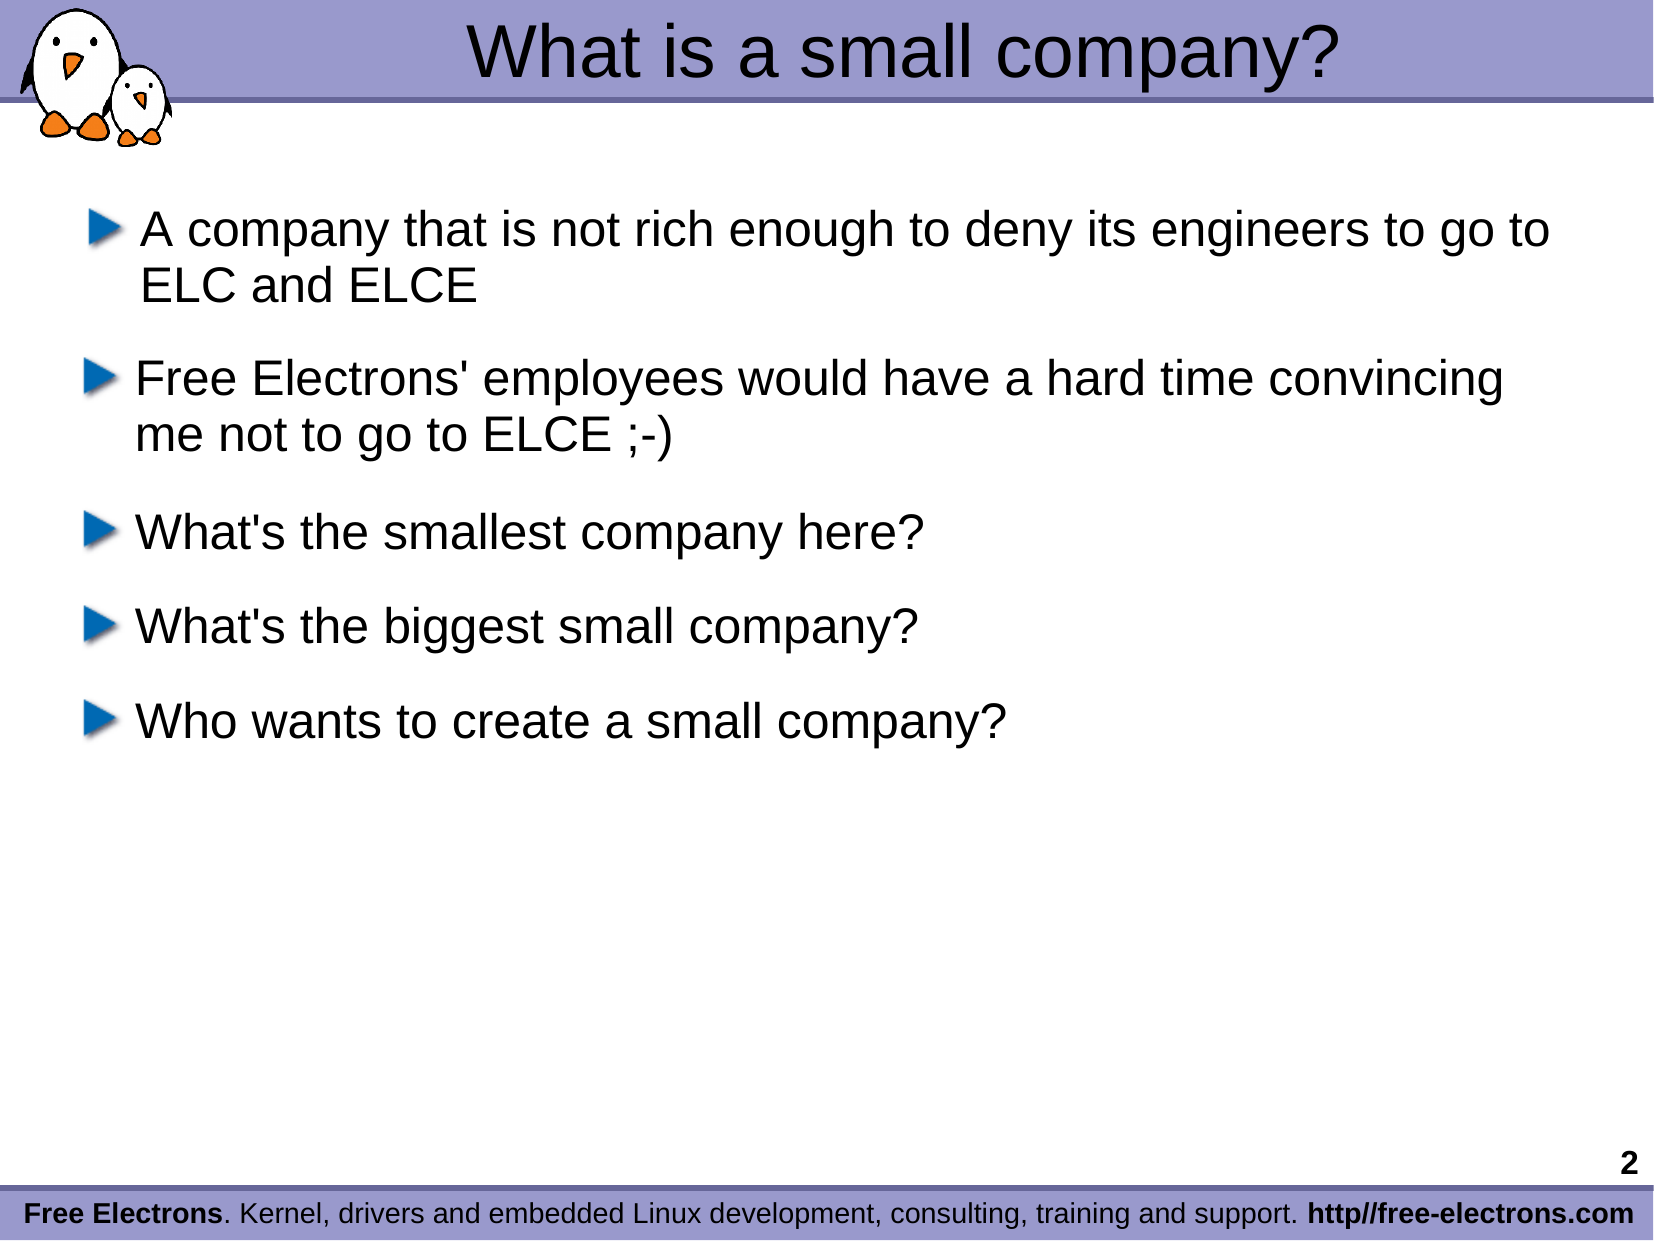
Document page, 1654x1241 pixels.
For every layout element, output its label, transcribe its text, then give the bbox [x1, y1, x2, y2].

list Who wants to create a small company? [64, 692, 1588, 817]
list What's the biggest small company? [64, 598, 1587, 692]
picture [20, 8, 172, 147]
list Free Electrons' employees would have a hard time convincing me not to go to ELCE ;-) [63, 350, 1587, 475]
list What's the smallest company here? [63, 503, 1587, 628]
list A company that is not rich enough to deny its engineers to go to ELC and ELCE [68, 201, 1592, 326]
title What is a small company? [178, 4, 1631, 98]
